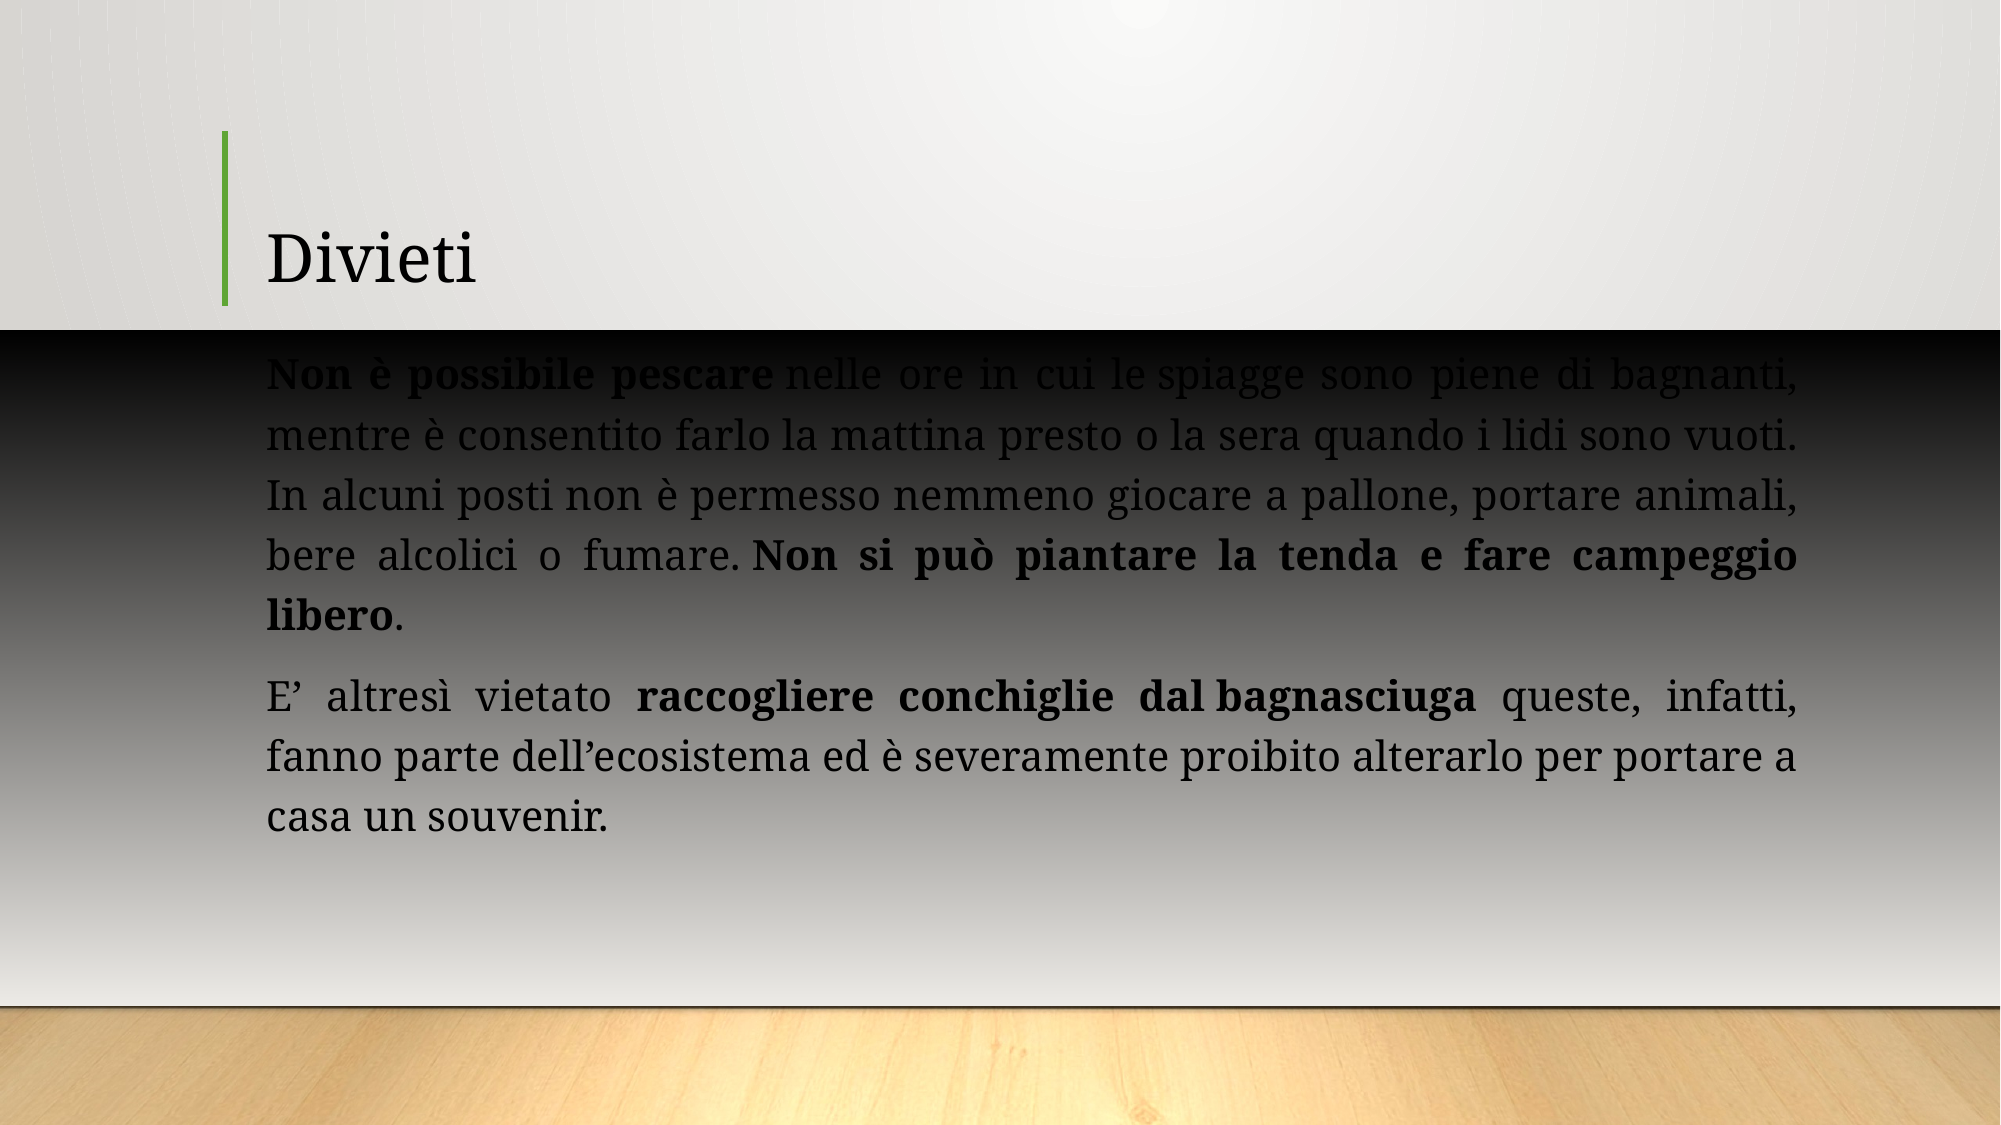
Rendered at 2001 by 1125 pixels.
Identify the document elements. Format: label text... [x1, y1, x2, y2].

list Non è possibile pescare nelle ore in cui le spiagge sono piene di bagnanti, mentre è consentito farlo la mattina presto o la sera quando i lidi sono vuoti. In alcuni posti non è permesso nemmeno giocare a pallone, portare animali, bere alcolici o fumare. Non si può piantare la tenda e fare campeggio libero. E’ altresì vietato raccogliere conchiglie dal bagnasciuga queste, infatti, fanno parte dell’ecosistema ed è severamente proibito alterarlo per portare a casa un souvenir. [251, 330, 1814, 897]
title Divieti [251, 131, 1814, 305]
